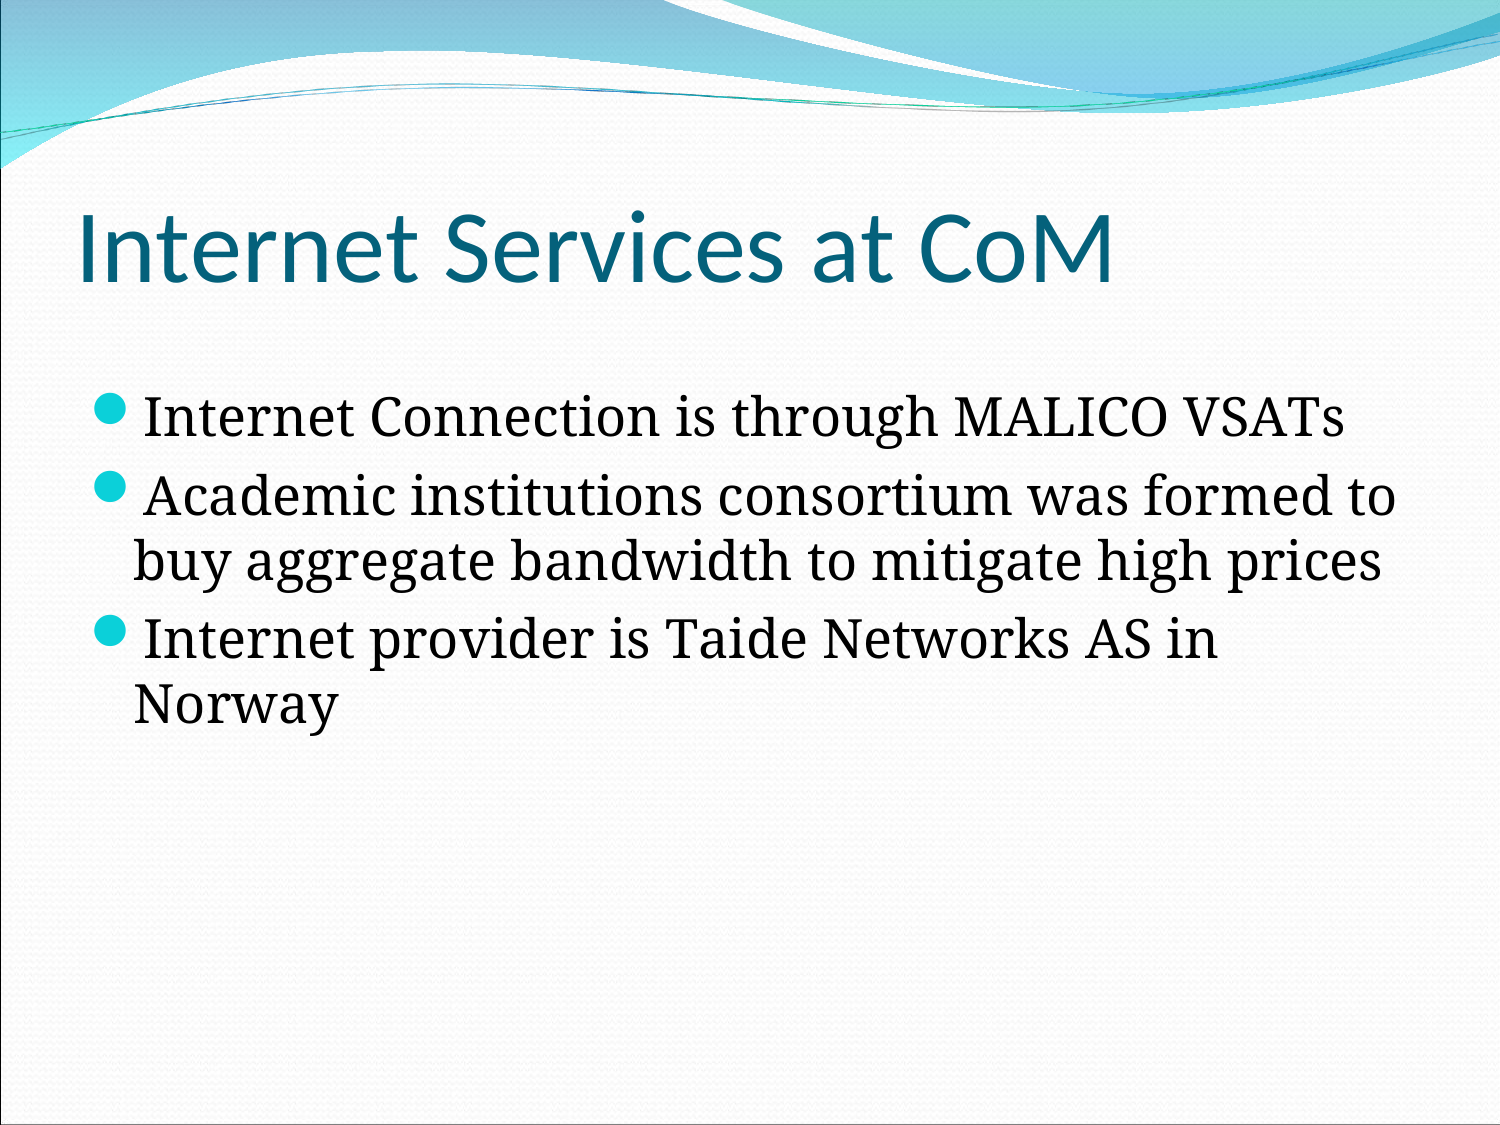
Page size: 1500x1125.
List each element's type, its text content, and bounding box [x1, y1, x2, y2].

text_box Internet Services at CoM [75, 115, 1426, 304]
text_box Internet Connection is through MALICO VSATs Academic institutions consortium was formed to buy aggregate bandwidth to mitigate high prices Internet provider is Taide Networks AS in Norway [75, 375, 1426, 1125]
picture [0, 0, 1500, 1125]
